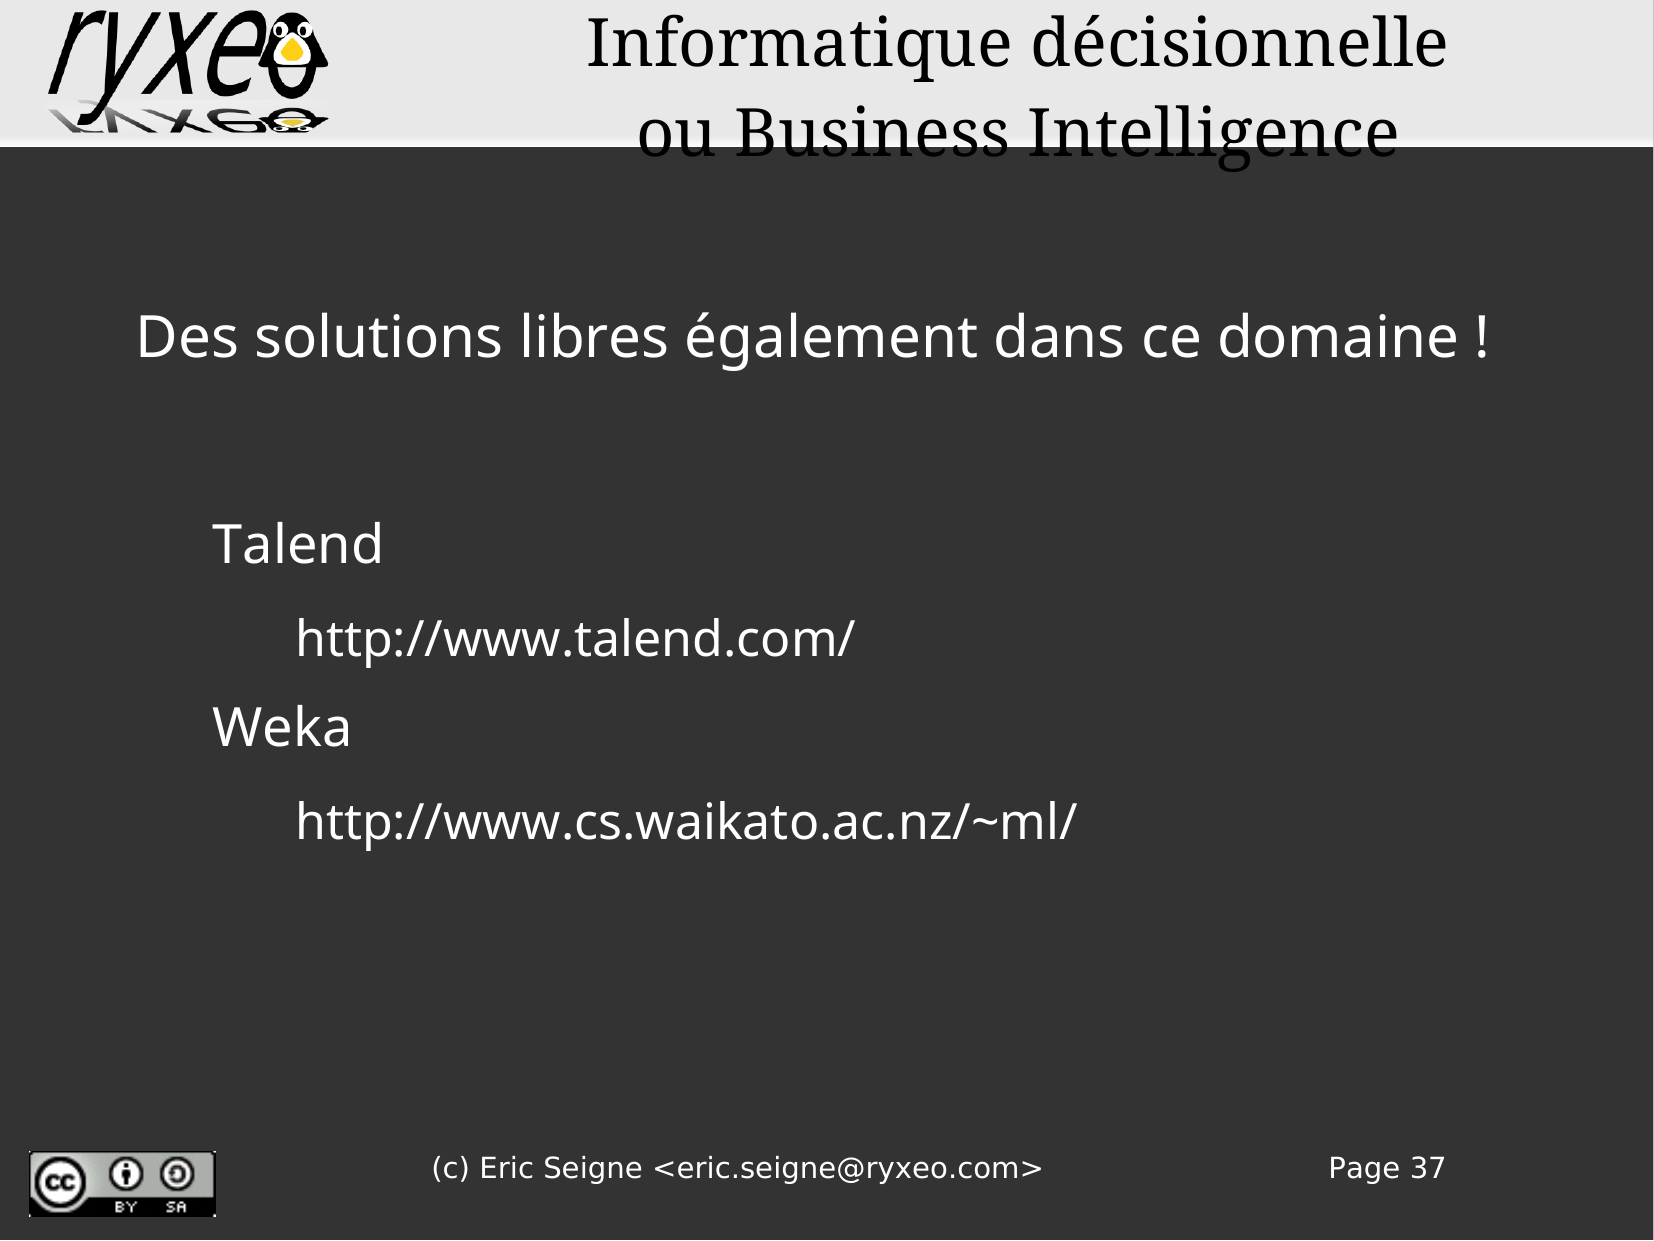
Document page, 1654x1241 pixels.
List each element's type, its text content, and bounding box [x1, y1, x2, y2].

picture [29, 1151, 216, 1217]
picture [0, 0, 1654, 147]
list Des solutions libres également dans ce domaine ! Talend http://www.talend.com/ Weka http://www.cs.waikato.ac.nz/~ml/ [118, 295, 1522, 1117]
title Informatique décisionnelle ou Business Intelligence [442, 7, 1595, 164]
